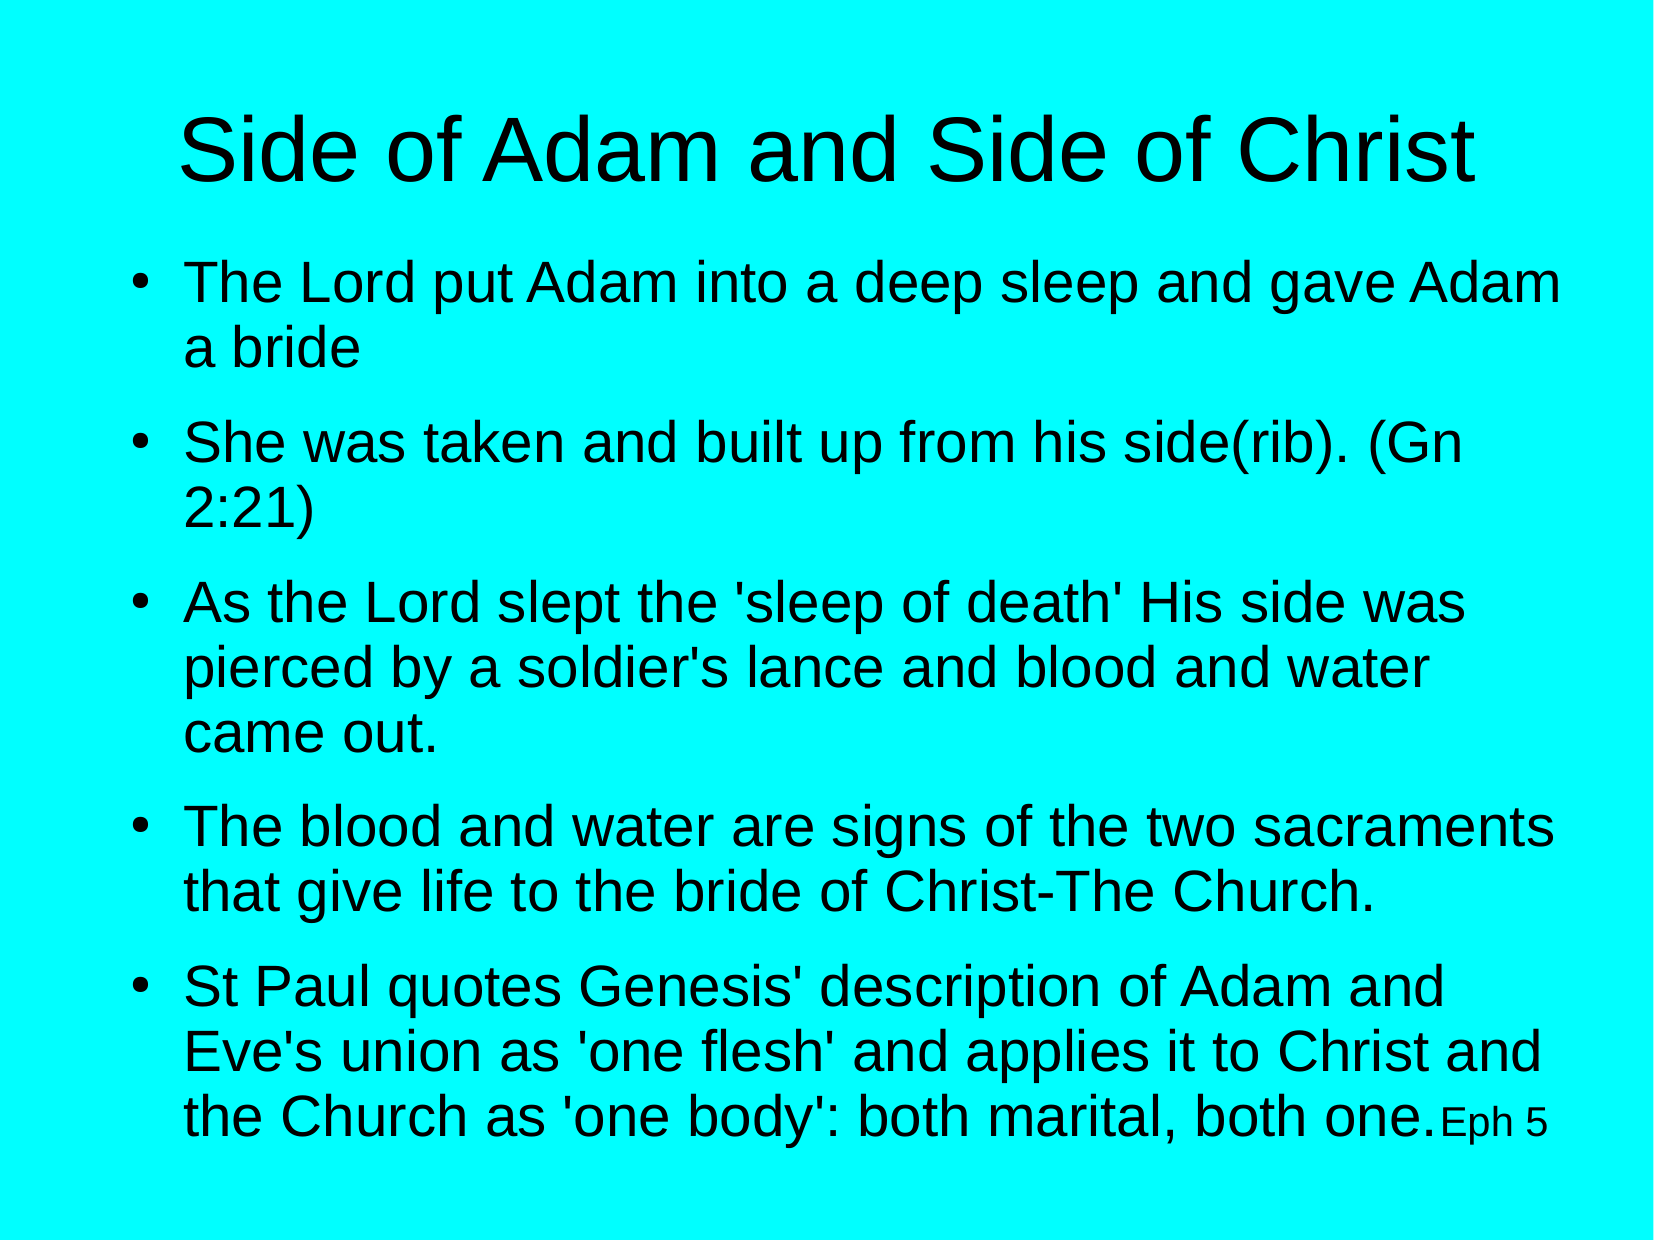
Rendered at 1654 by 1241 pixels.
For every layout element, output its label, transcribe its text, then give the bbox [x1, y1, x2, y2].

list The Lord put Adam into a deep sleep and gave Adam a bride She was taken and built up from his side(rib). (Gn 2:21) As the Lord slept the 'sleep of death' His side was pierced by a soldier's lance and blood and water came out. The blood and water are signs of the two sacraments that give life to the bride of Christ-The Church. St Paul quotes Genesis' description of Adam and Eve's union as 'one flesh' and applies it to Christ and the Church as 'one body': both marital, both one.Eph 5 [112, 250, 1572, 1241]
title Side of Adam and Side of Christ [121, 46, 1534, 250]
